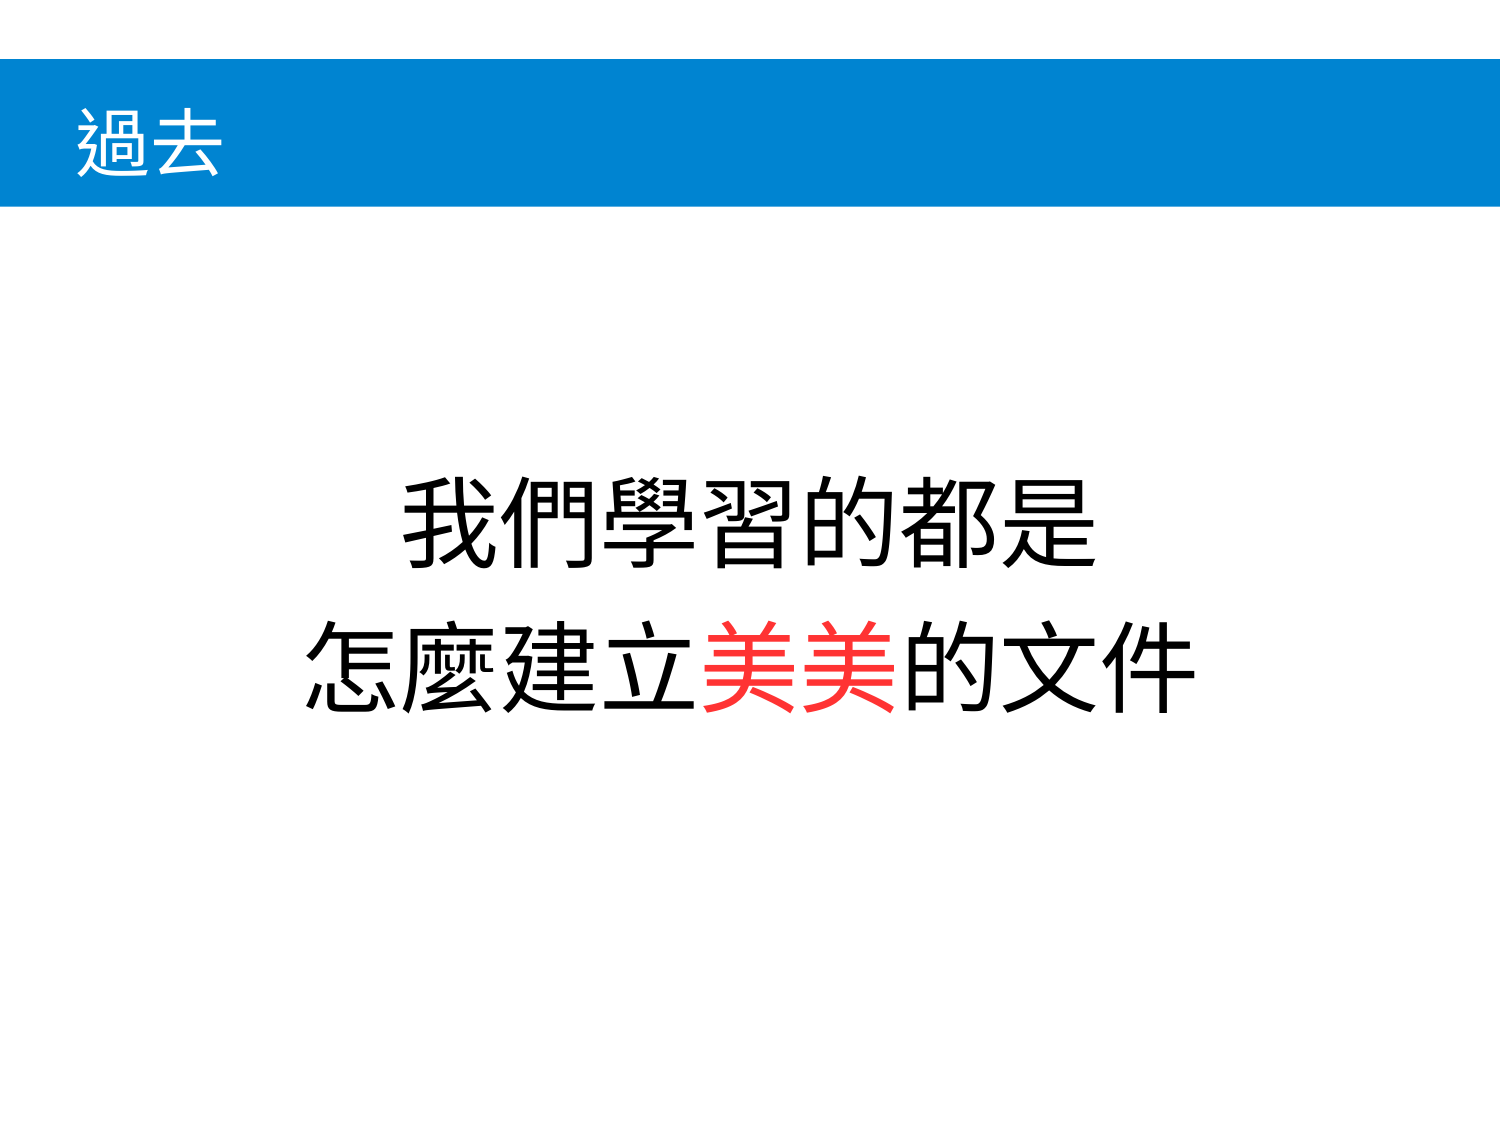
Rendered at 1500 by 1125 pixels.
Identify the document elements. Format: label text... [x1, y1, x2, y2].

subtitle 我們學習的都是 怎麼建立美美的文件 [75, 263, 1425, 916]
title 過去 [75, 44, 1425, 233]
